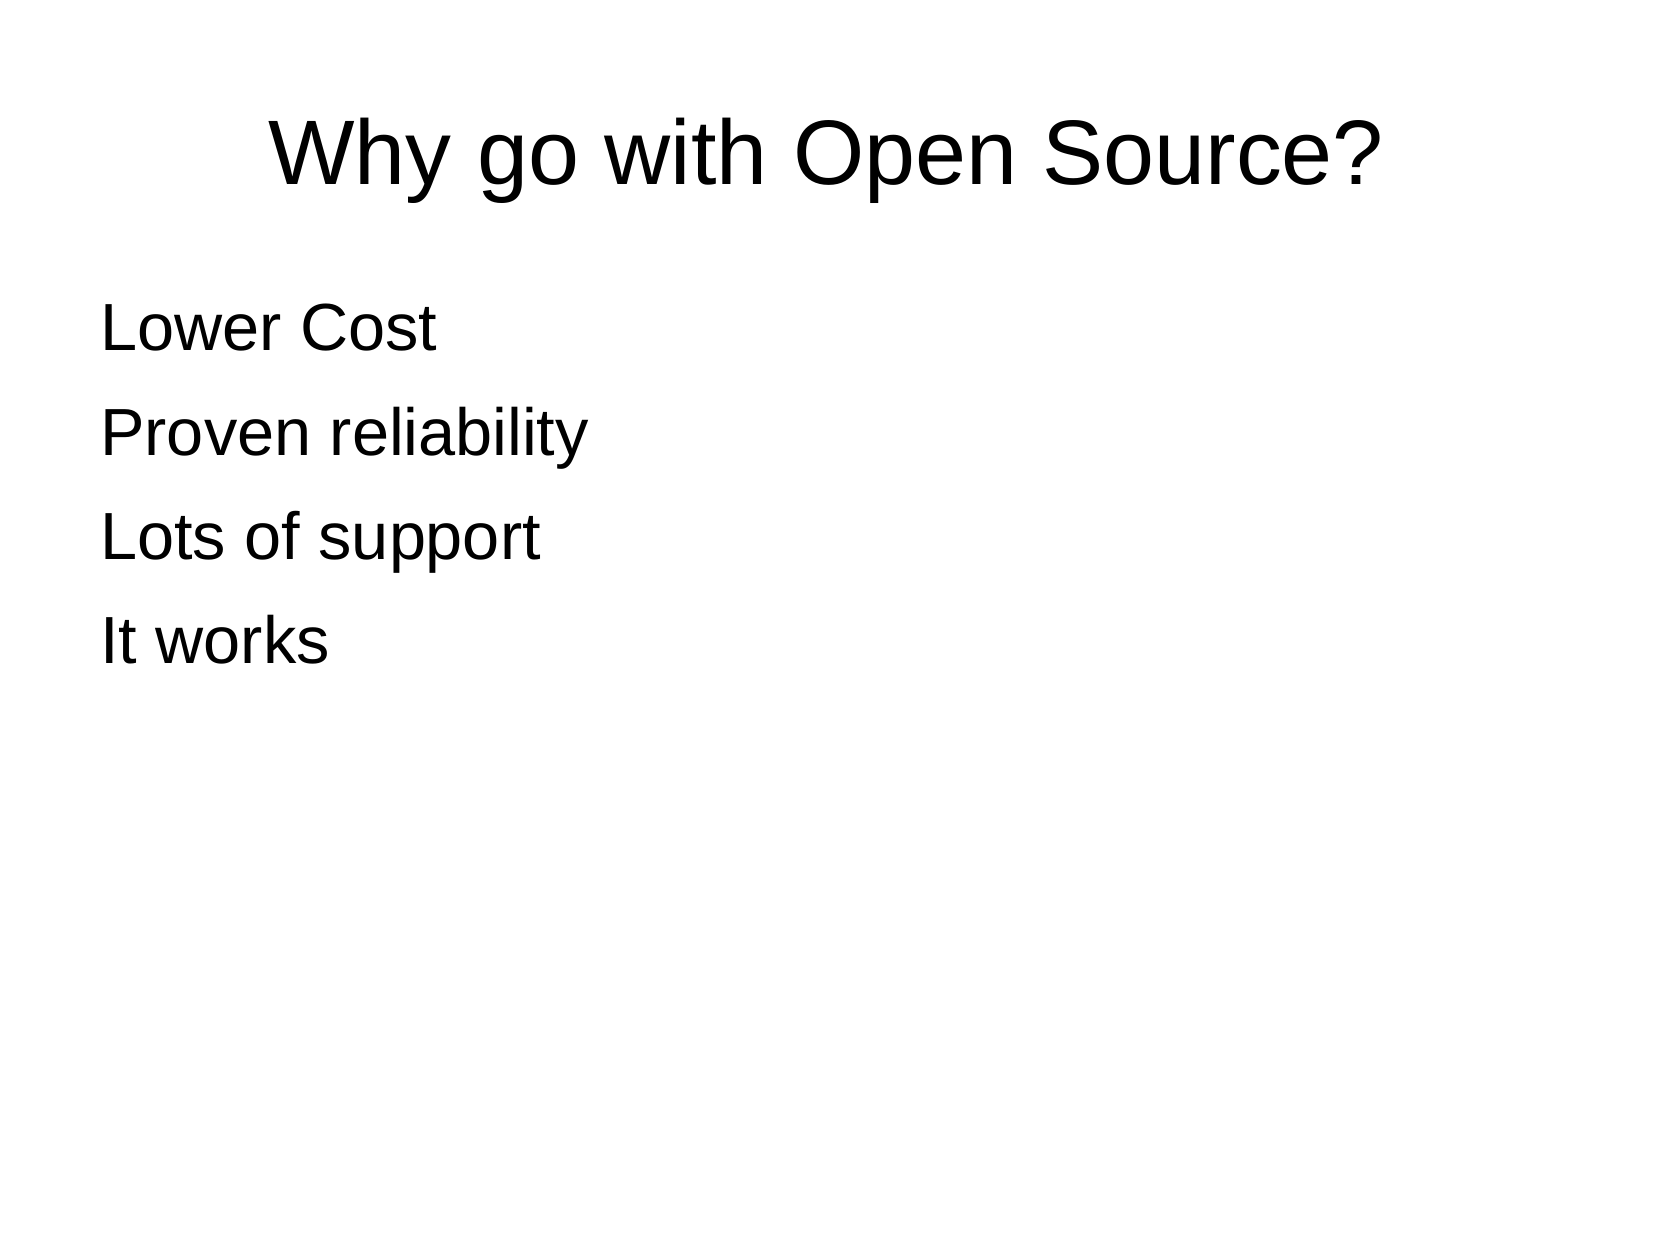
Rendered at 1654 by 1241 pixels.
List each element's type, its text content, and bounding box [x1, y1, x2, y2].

list Lower Cost Proven reliability Lots of support It works [82, 290, 1571, 1109]
title Why go with Open Source? [82, 49, 1571, 257]
